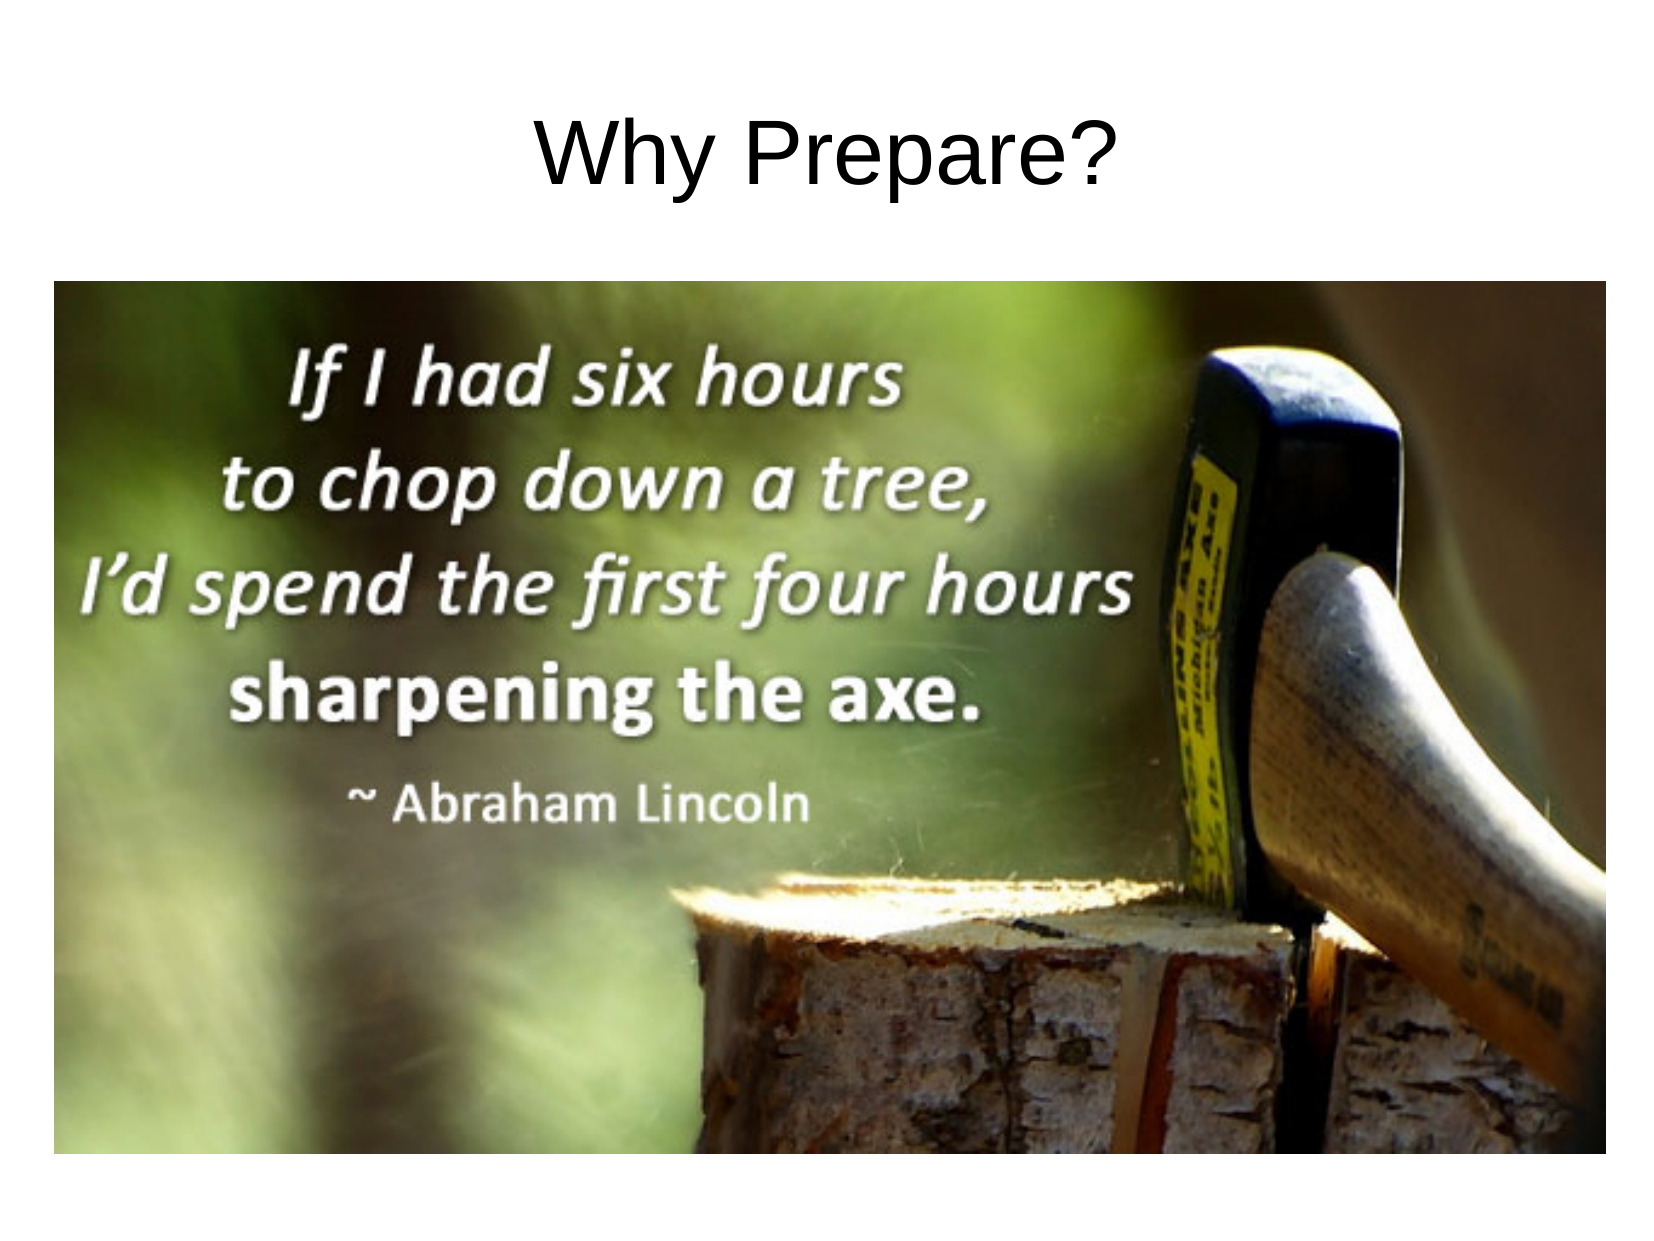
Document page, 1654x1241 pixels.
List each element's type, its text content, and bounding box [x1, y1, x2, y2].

picture [54, 281, 1606, 1155]
title Why Prepare? [82, 49, 1571, 257]
